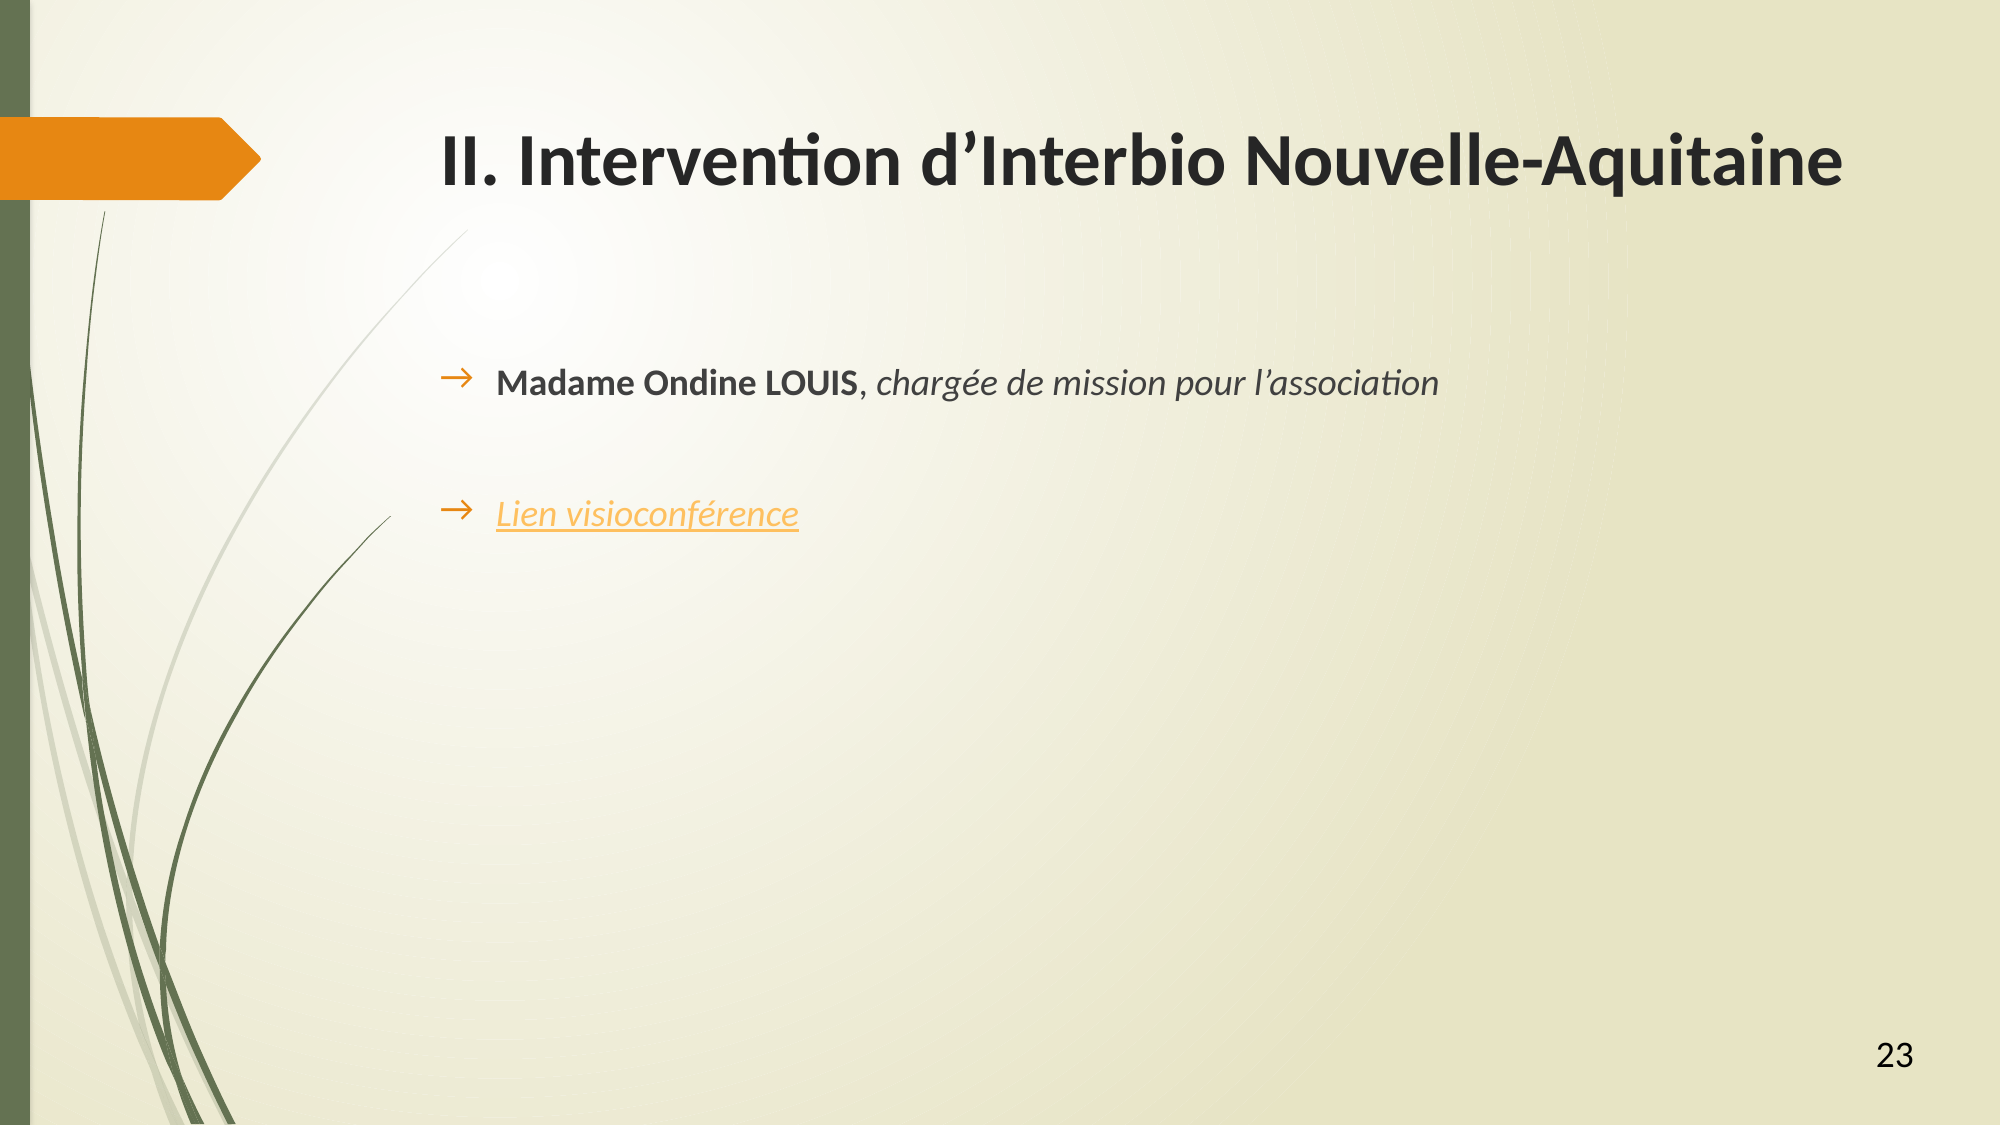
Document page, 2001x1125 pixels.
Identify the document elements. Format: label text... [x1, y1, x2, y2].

title II. Intervention d’Interbio Nouvelle-Aquitaine [425, 102, 1888, 313]
list Madame Ondine LOUIS, chargée de mission pour l’association Lien visioconférence [424, 350, 1888, 970]
text_box <numéro> [1861, 1022, 1958, 1083]
